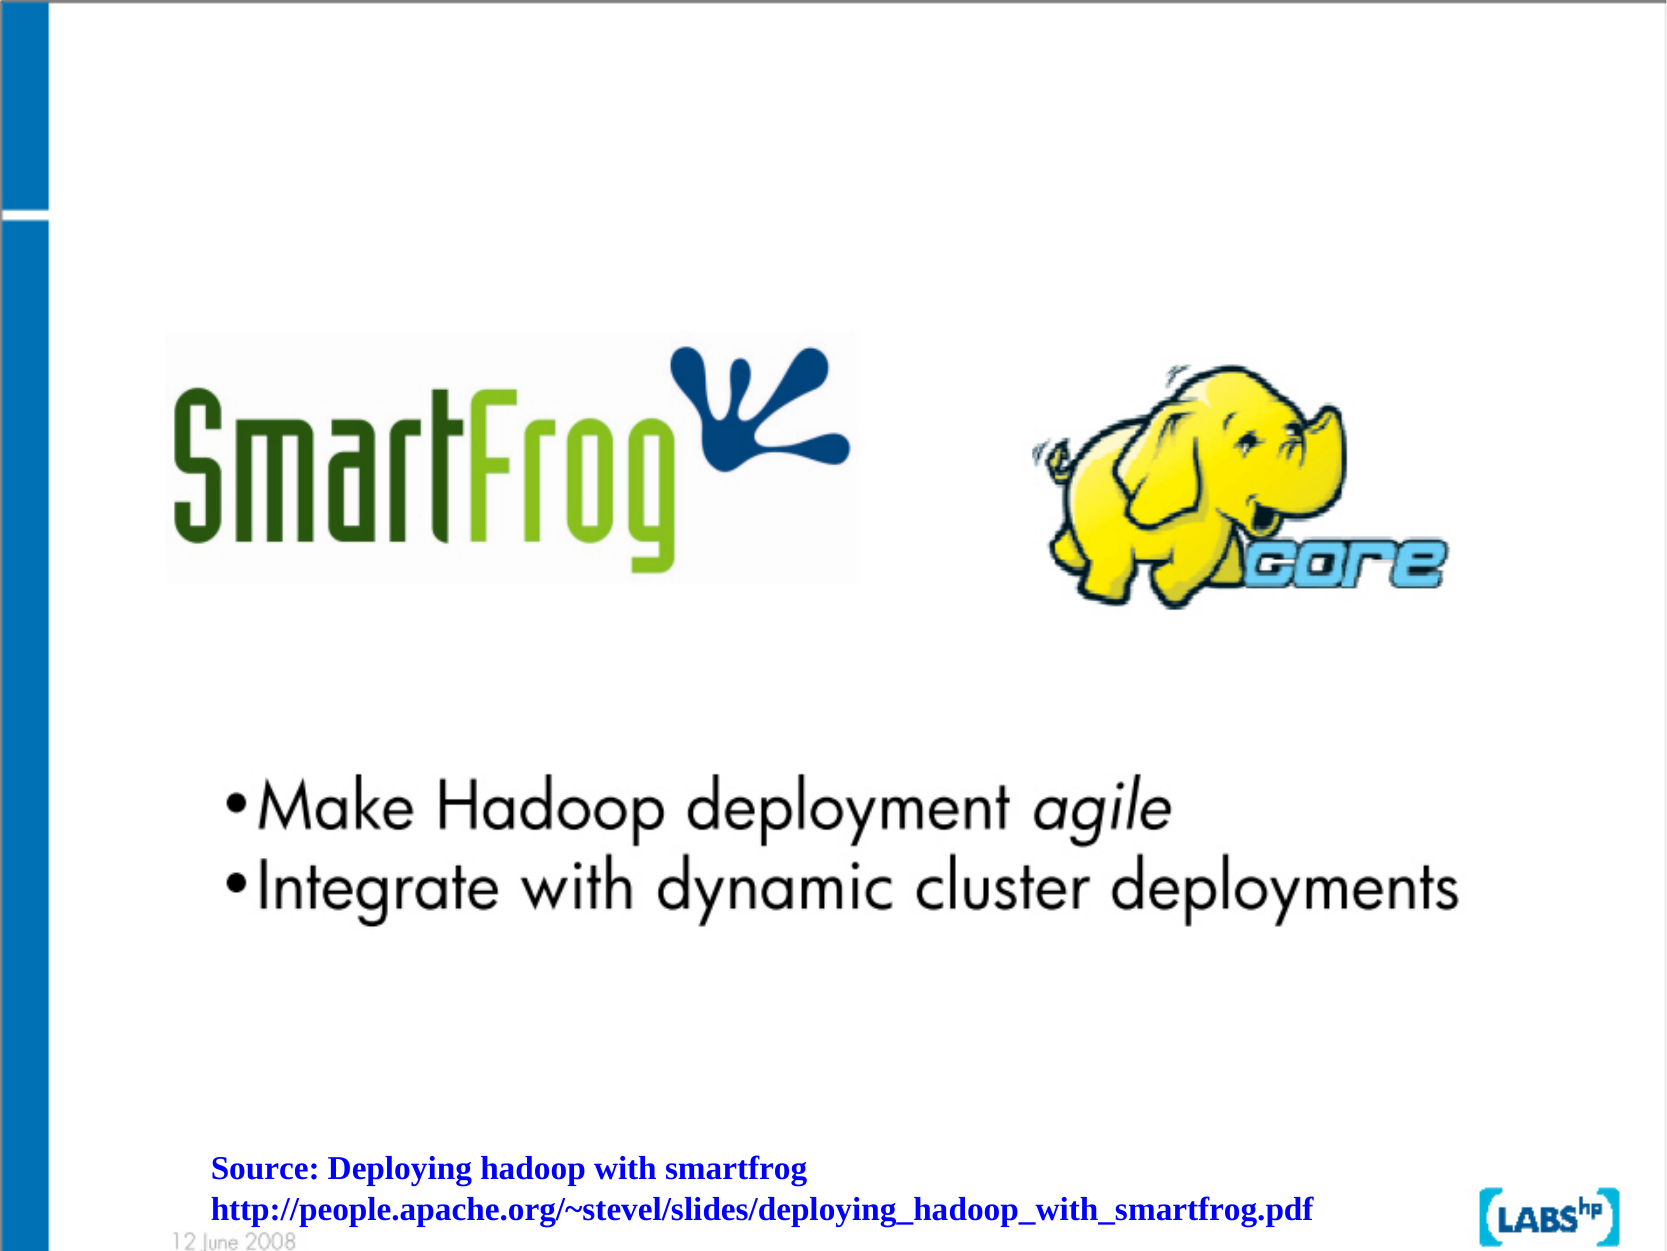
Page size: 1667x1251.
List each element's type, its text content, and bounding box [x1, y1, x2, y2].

picture [0, 0, 1667, 1251]
text_box Source: Deploying hadoop with smartfrog http://people.apache.org/~stevel/slides/deploying_hadoop_with_smartfrog.pdf [184, 1136, 1524, 1230]
